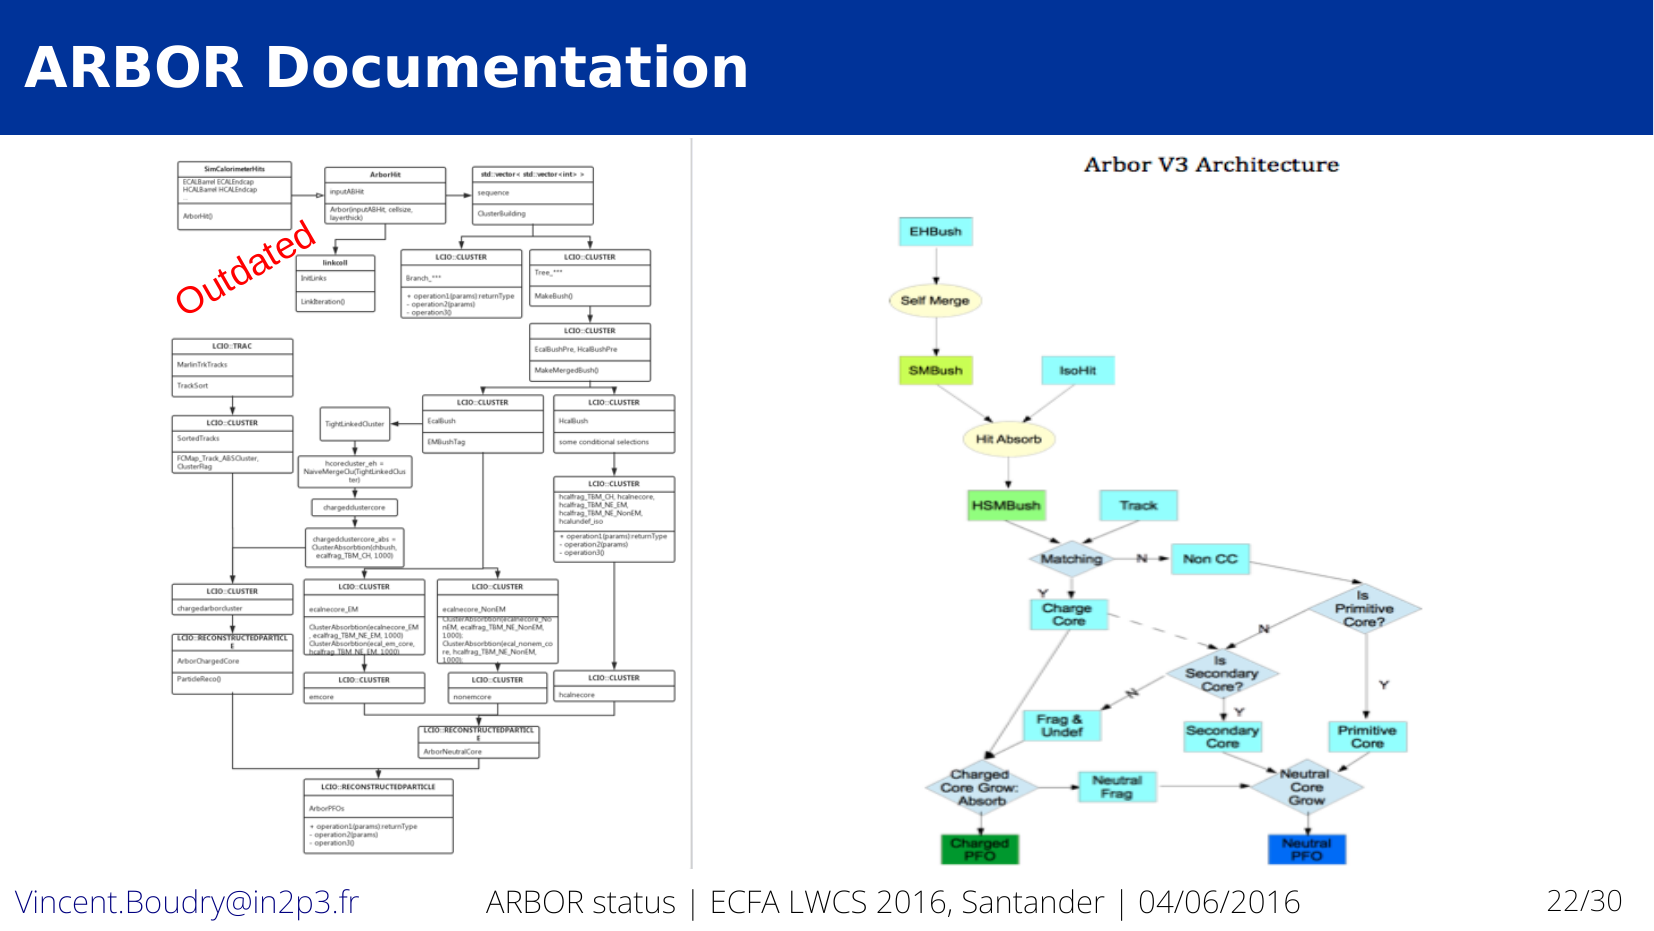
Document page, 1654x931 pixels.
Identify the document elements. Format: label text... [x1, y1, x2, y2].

picture [875, 136, 1514, 885]
picture [149, 138, 693, 869]
title ARBOR Documentation [24, 12, 1635, 124]
text_box Outdated [151, 198, 339, 340]
